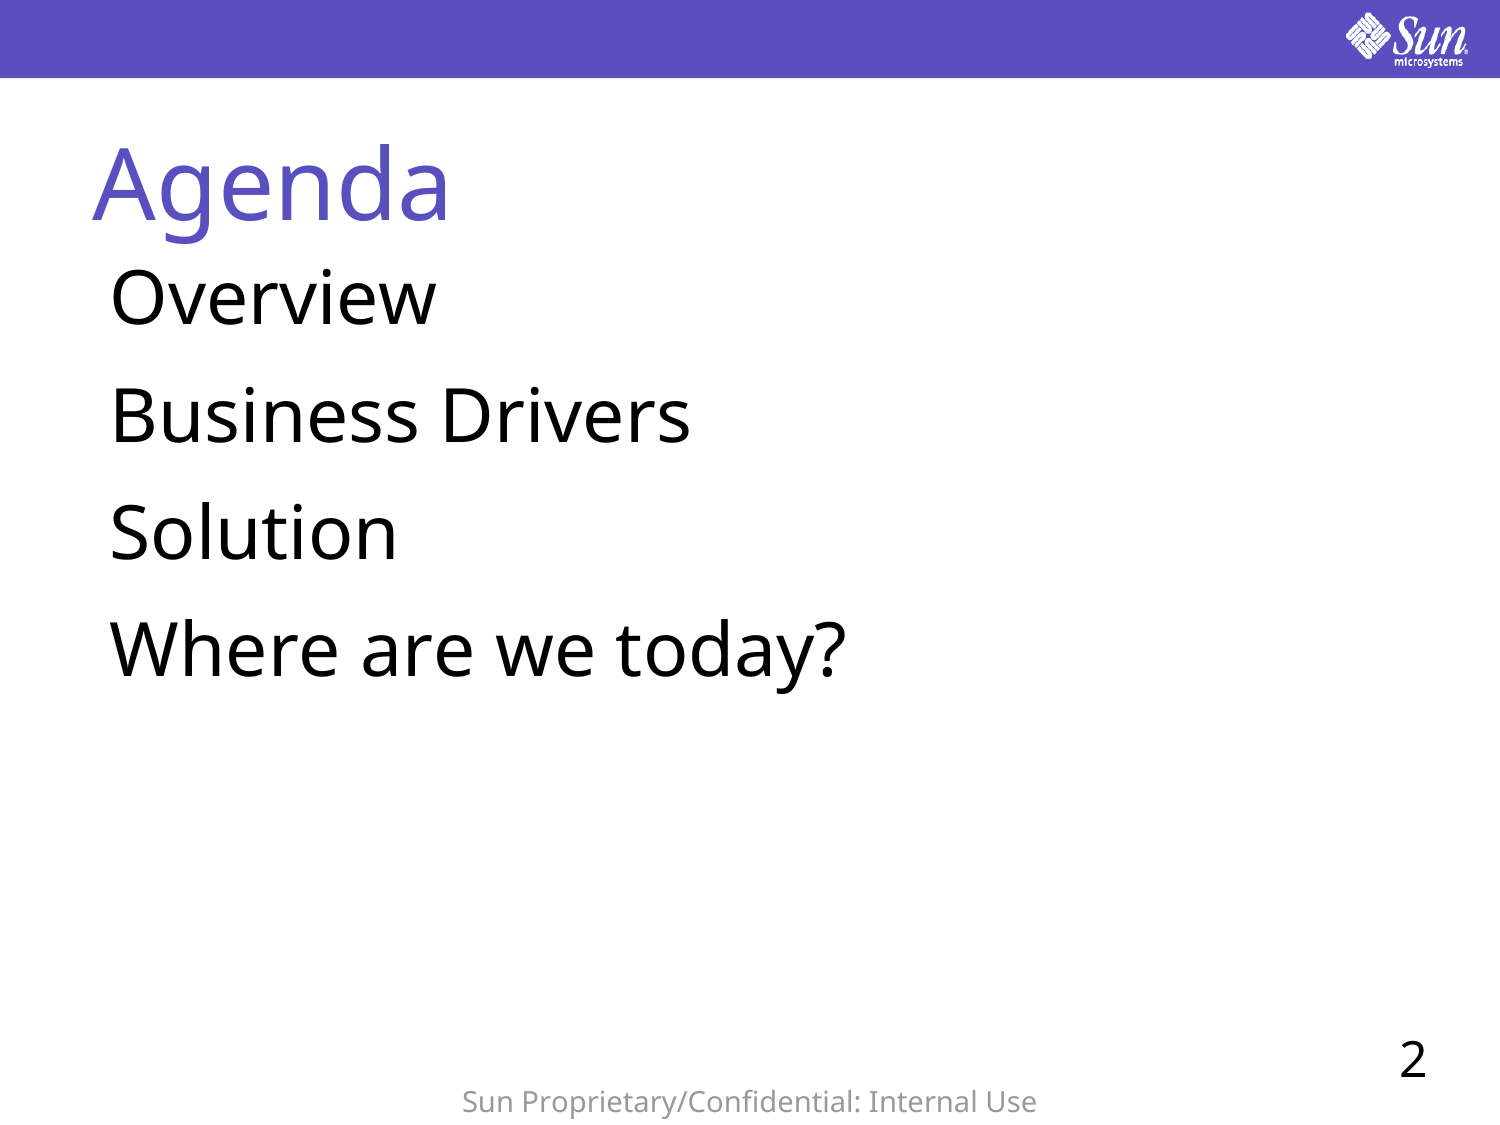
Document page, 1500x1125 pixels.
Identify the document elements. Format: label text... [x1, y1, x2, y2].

title Agenda [93, 87, 1455, 284]
picture [1342, 8, 1471, 71]
list Overview Business Drivers Solution Where are we today? [92, 244, 1454, 1038]
